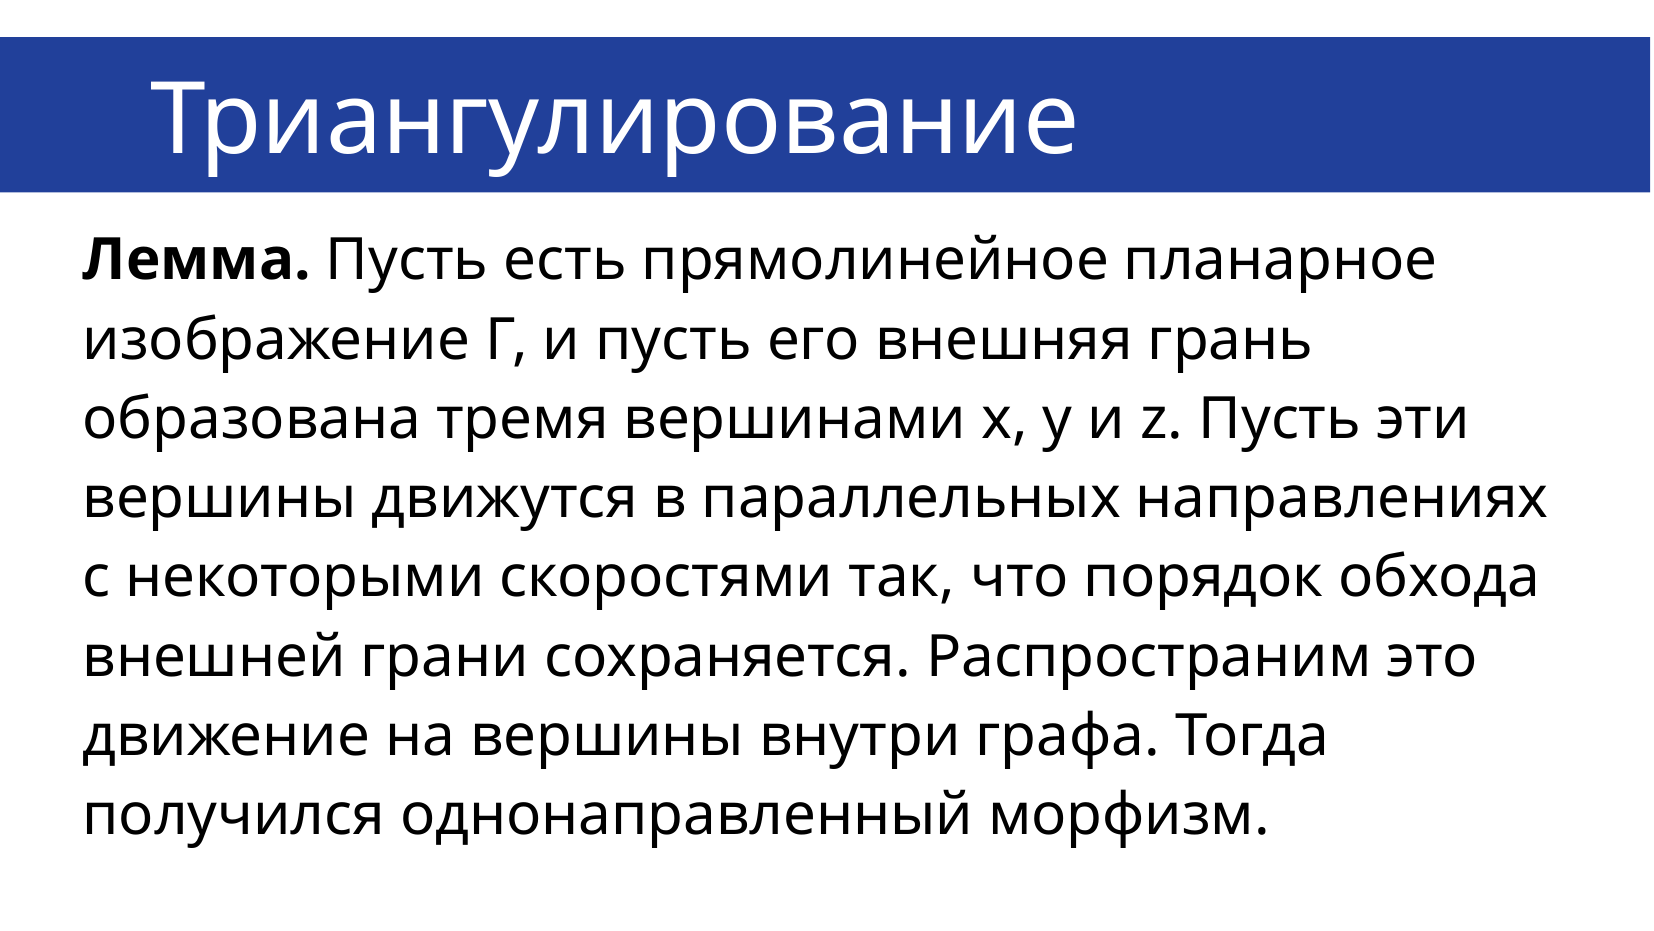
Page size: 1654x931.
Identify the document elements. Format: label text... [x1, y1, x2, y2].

subtitle Лемма. Пусть есть прямолинейное планарное изображение Г, и пусть его внешняя грань образована тремя вершинами x, y и z. Пусть эти вершины движутся в параллельных направлениях с некоторыми скоростями так, что порядок обхода внешней грани сохраняется. Распространим это движение на вершины внутри графа. Тогда получился однонаправленный морфизм. [82, 217, 1576, 852]
title Триангулирование [0, 37, 1651, 193]
